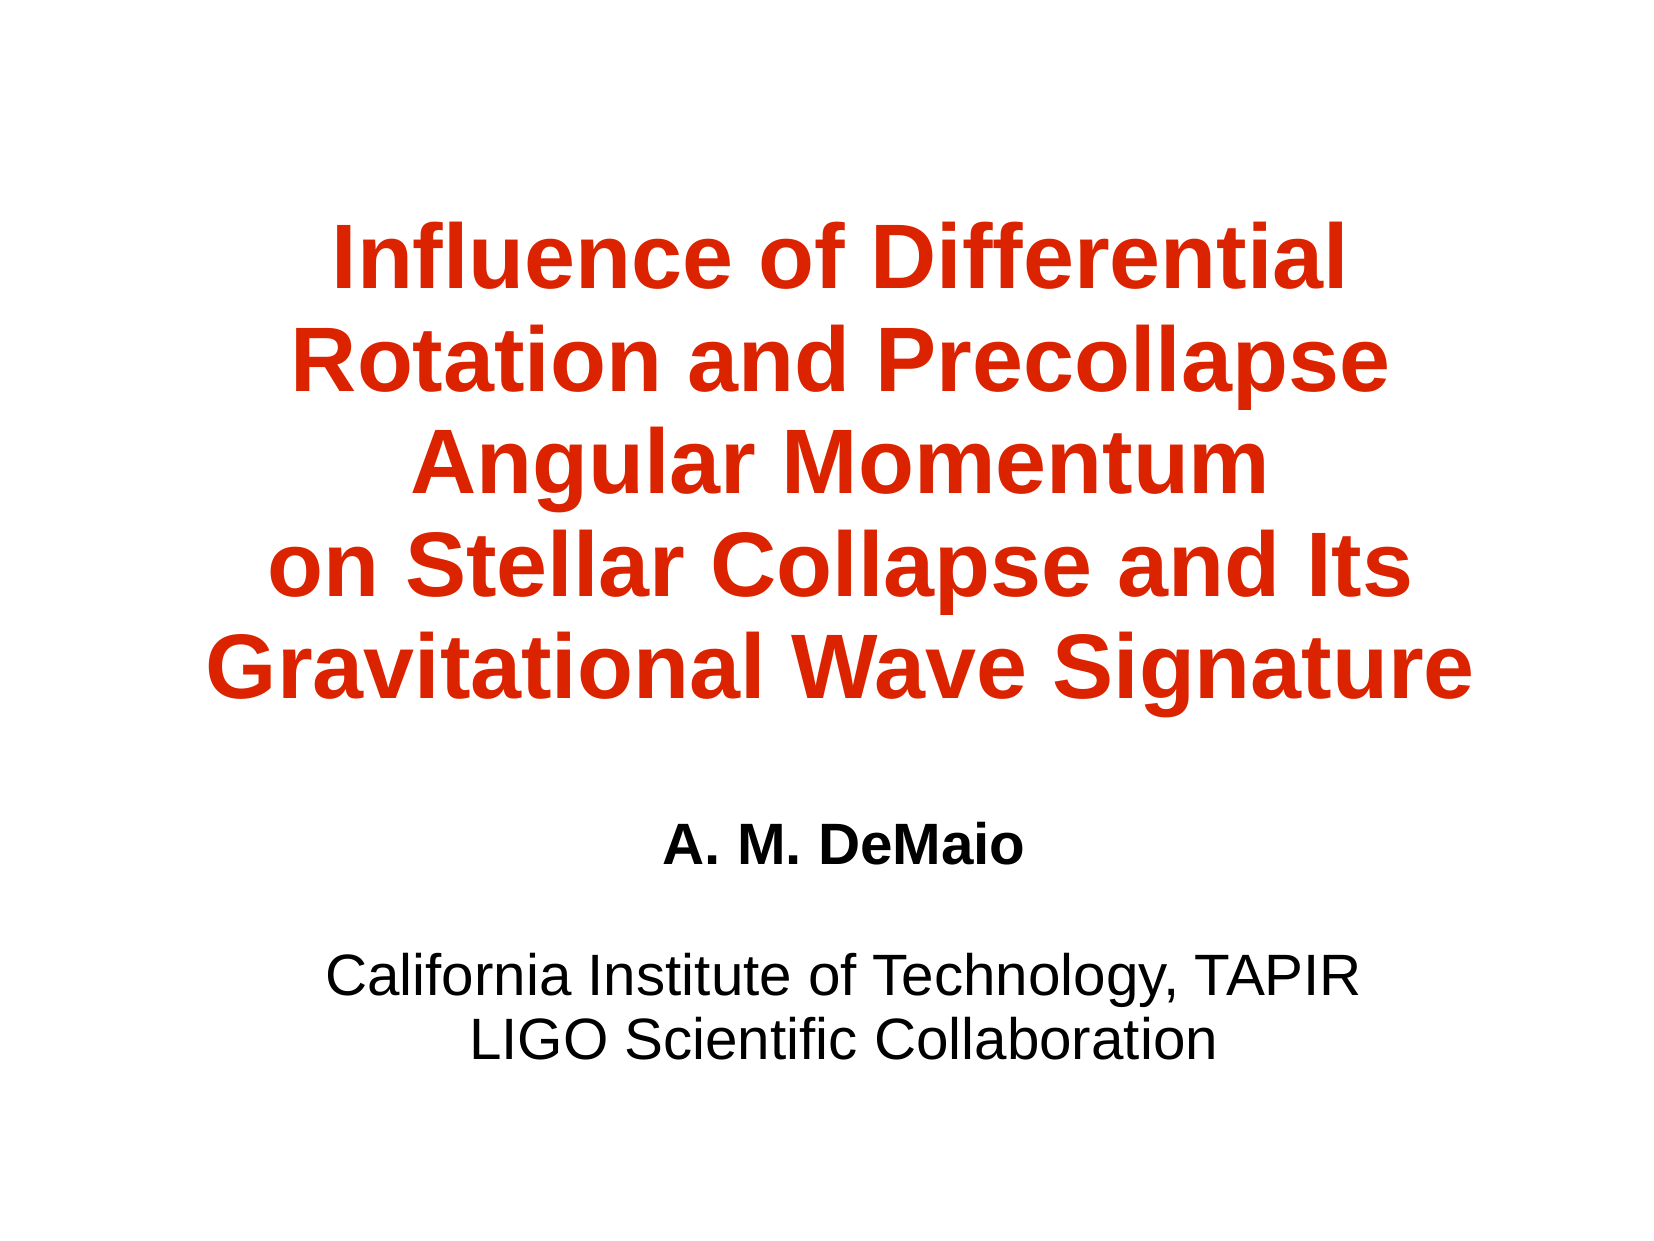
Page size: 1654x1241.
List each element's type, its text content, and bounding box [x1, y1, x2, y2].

title Influence of Differential Rotation and Precollapse Angular Momentum on Stellar Collapse and Its Gravitational Wave Signature [147, 205, 1535, 615]
subtitle A. M. DeMaio California Institute of Technology, TAPIR LIGO Scientific Collaboration [117, 615, 1571, 1241]
